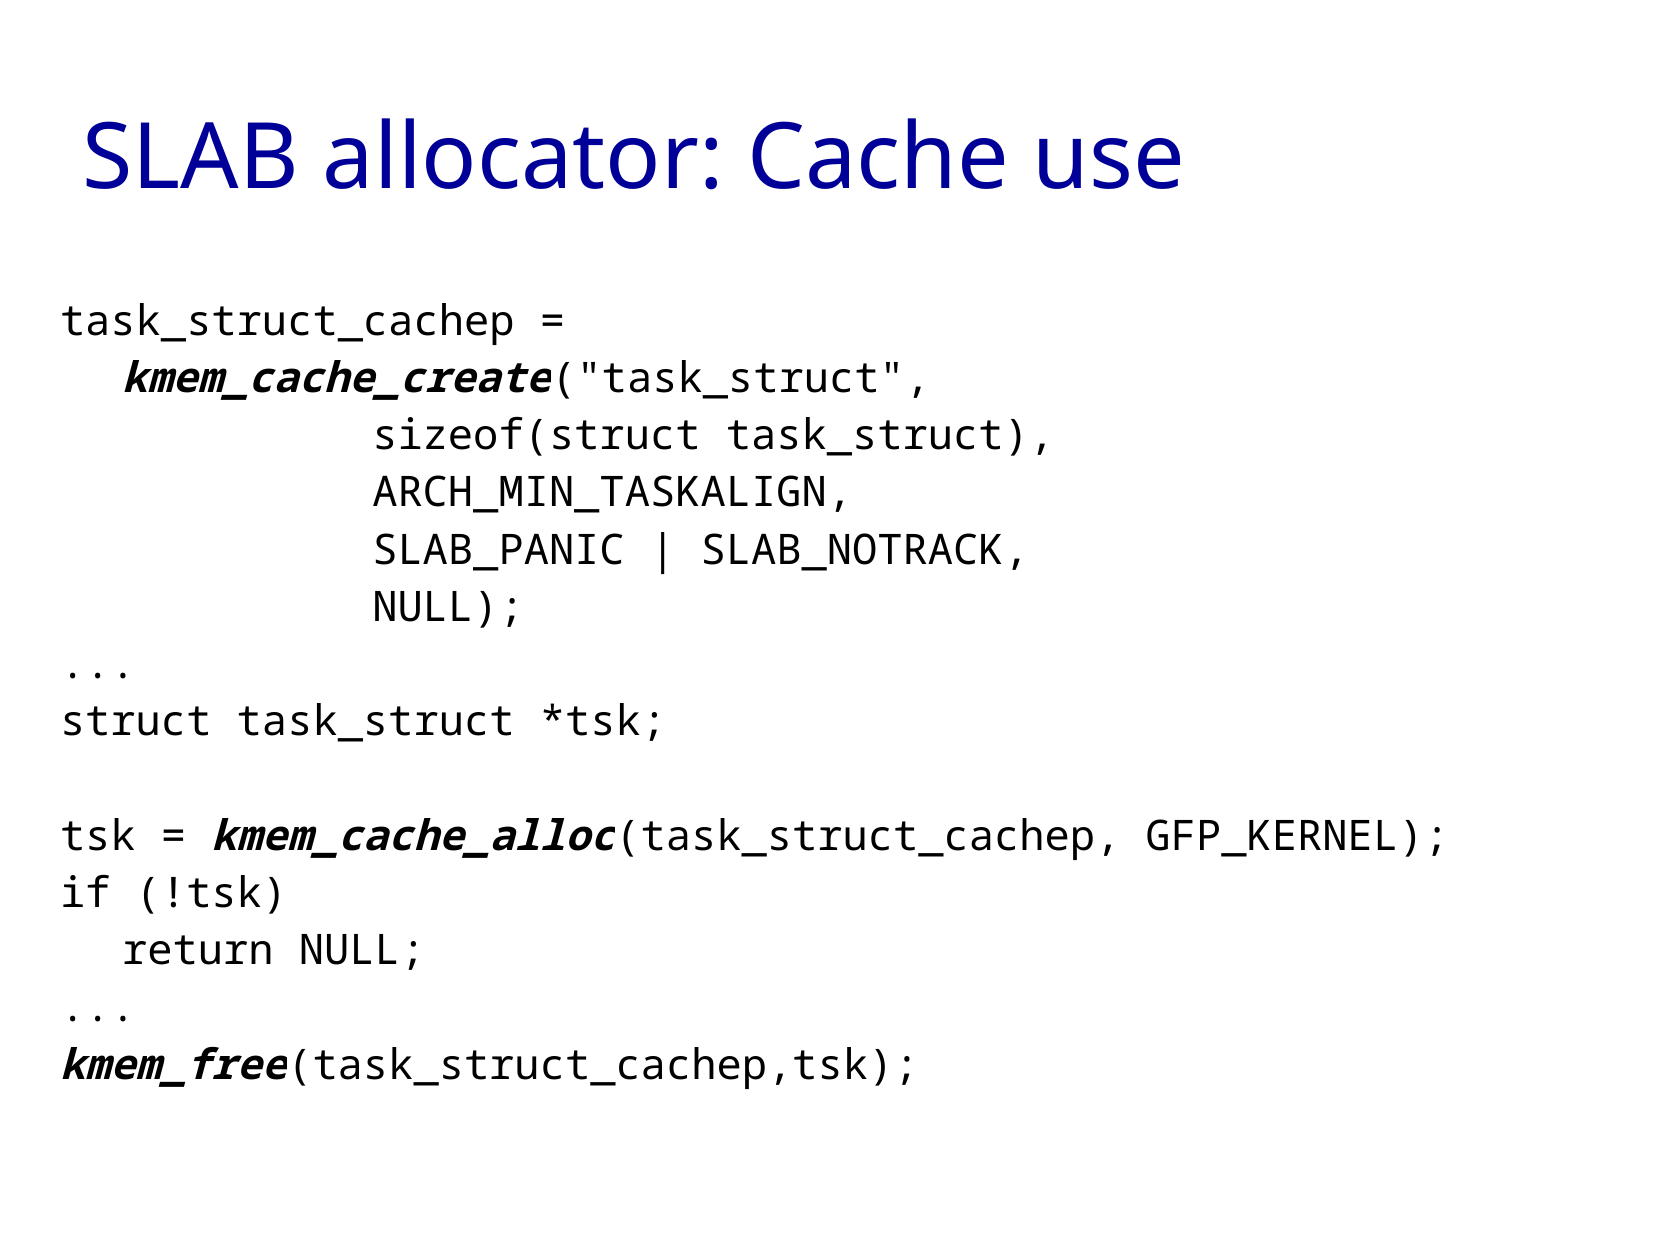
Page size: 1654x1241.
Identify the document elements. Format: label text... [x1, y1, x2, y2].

title SLAB allocator: Cache use [82, 49, 1571, 257]
list task_struct_cachep = kmem_cache_create("task_struct", sizeof(struct task_struct), ARCH_MIN_TASKALIGN, SLAB_PANIC | SLAB_NOTRACK, NULL); ... struct task_struct *tsk; tsk = kmem_cache_alloc(task_struct_cachep, GFP_KERNEL); if (!tsk) return NULL; ... kmem_free(task_struct_cachep,tsk); [60, 290, 1571, 1096]
